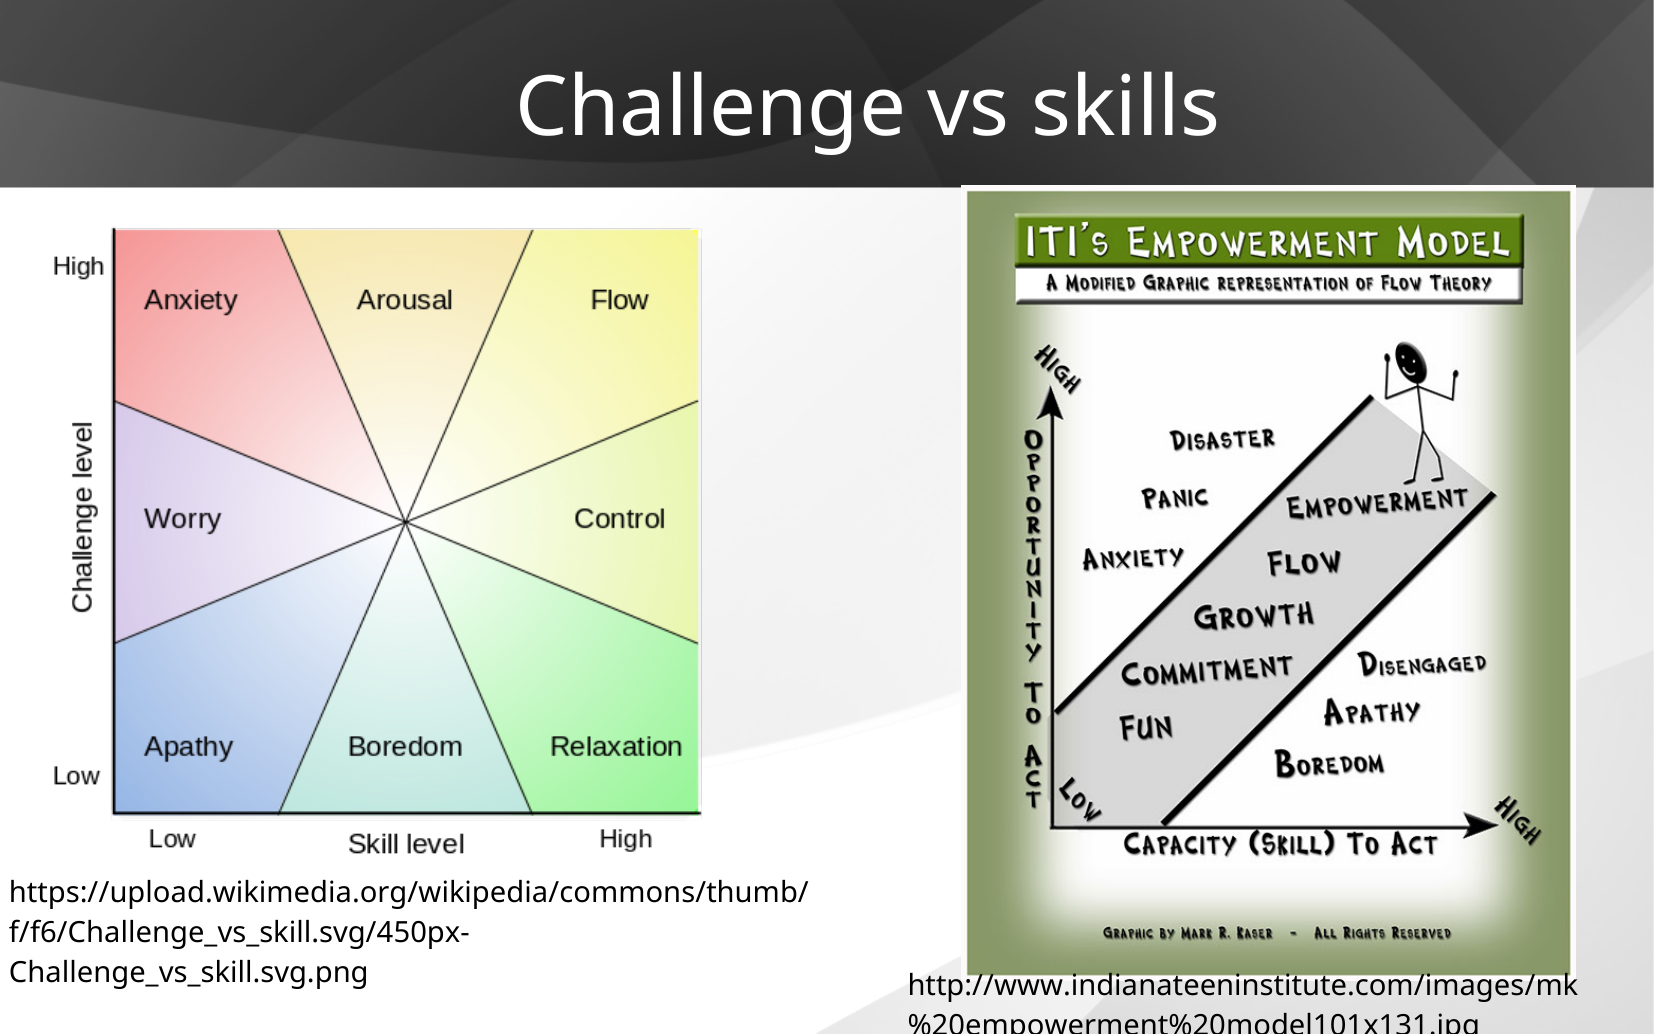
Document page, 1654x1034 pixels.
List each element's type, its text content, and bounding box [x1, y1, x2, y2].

picture [0, 0, 1654, 1034]
text_box https://upload.wikimedia.org/wikipedia/commons/thumb/f/f6/Challenge_vs_skill.svg/450px-Challenge_vs_skill.svg.png [0, 864, 845, 982]
title Challenge vs skills [124, 0, 1613, 208]
text_box http://www.indianateeninstitute.com/images/mk%20empowerment%20model101x131.jpg [892, 956, 1613, 1034]
